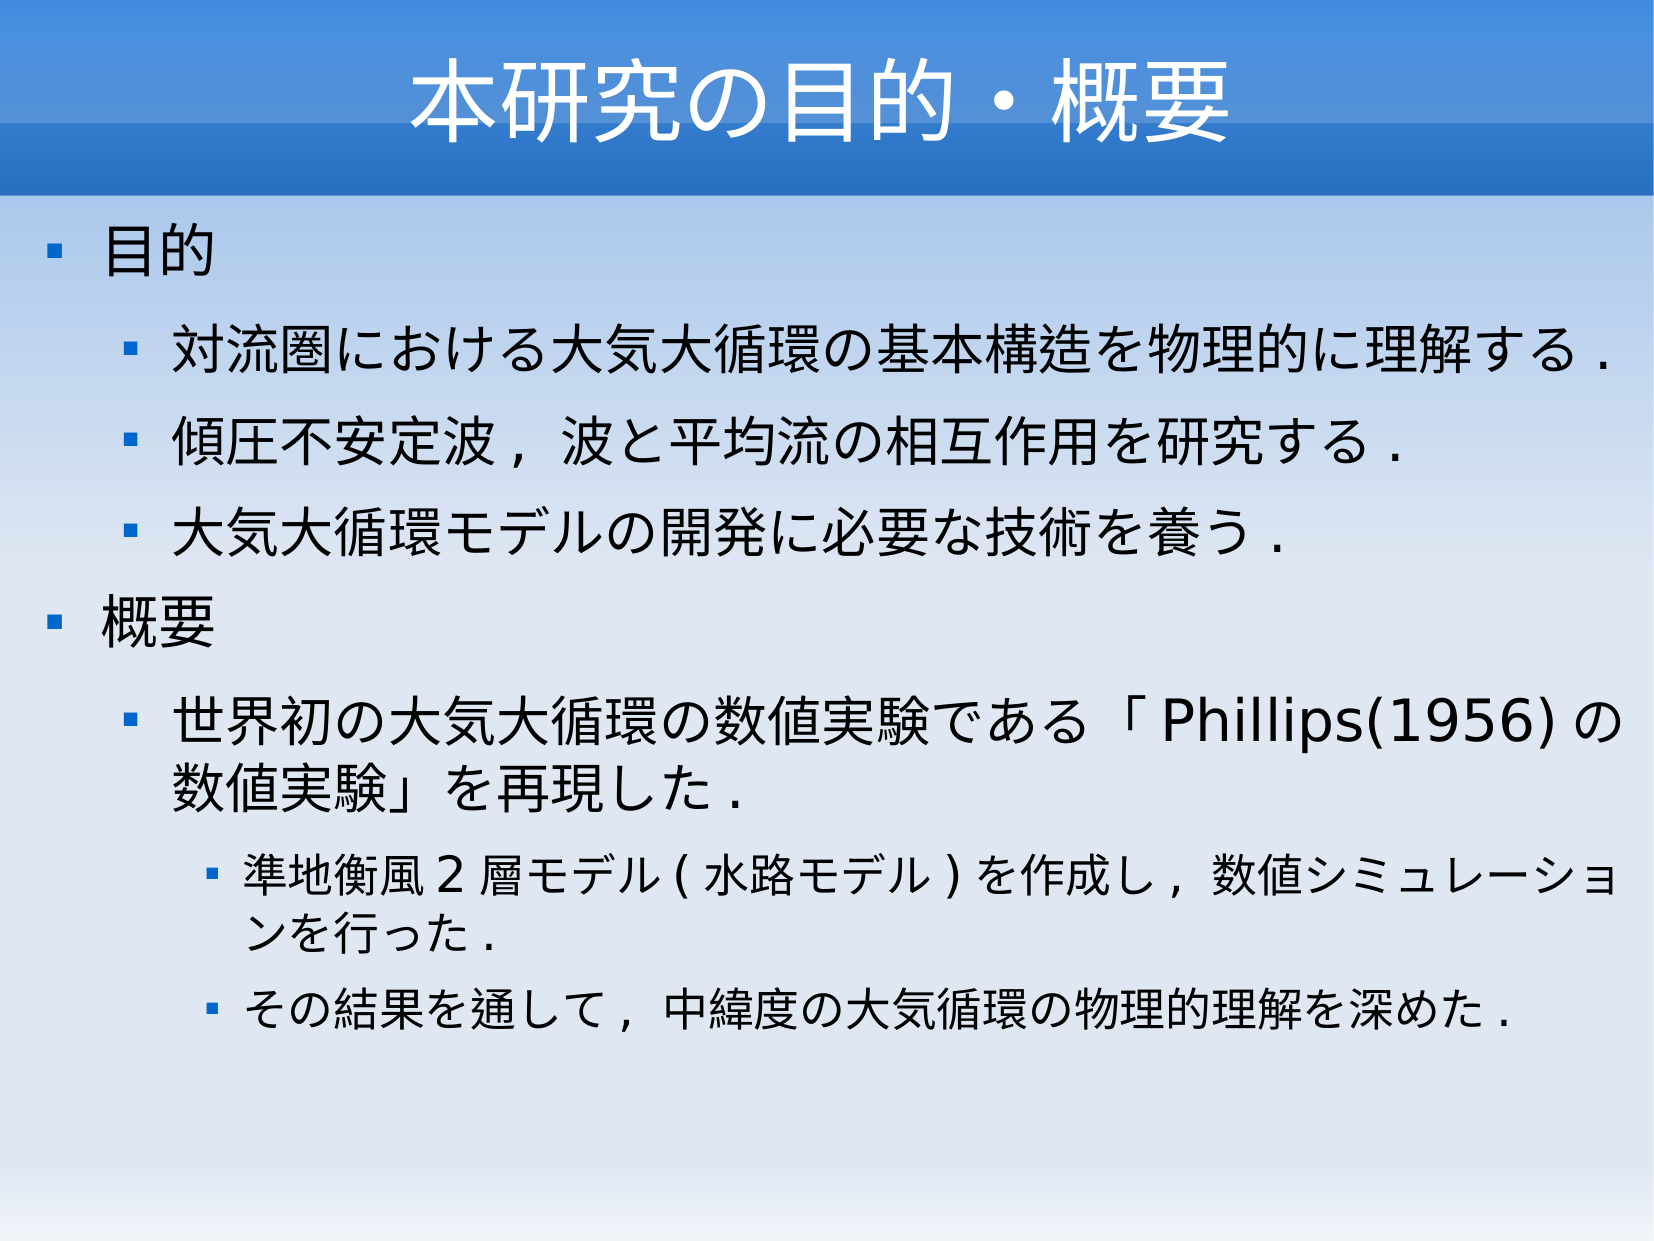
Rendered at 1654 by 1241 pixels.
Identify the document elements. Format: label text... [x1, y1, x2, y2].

picture [0, 0, 1654, 1241]
list 目的 対流圏における大気大循環の基本構造を物理的に理解する. 傾圧不安定波, 波と平均流の相互作用を研究する. 大気大循環モデルの開発に必要な技術を養う. 概要 世界初の大気大循環の数値実験である「Phillips(1956)の数値実験」を再現した. 準地衡風2層モデル(水路モデル)を作成し, 数値シミュレーションを行った. その結果を通して, 中緯度の大気循環の物理的理解を深めた. [29, 218, 1654, 1223]
title 本研究の目的・概要 [76, 0, 1565, 208]
